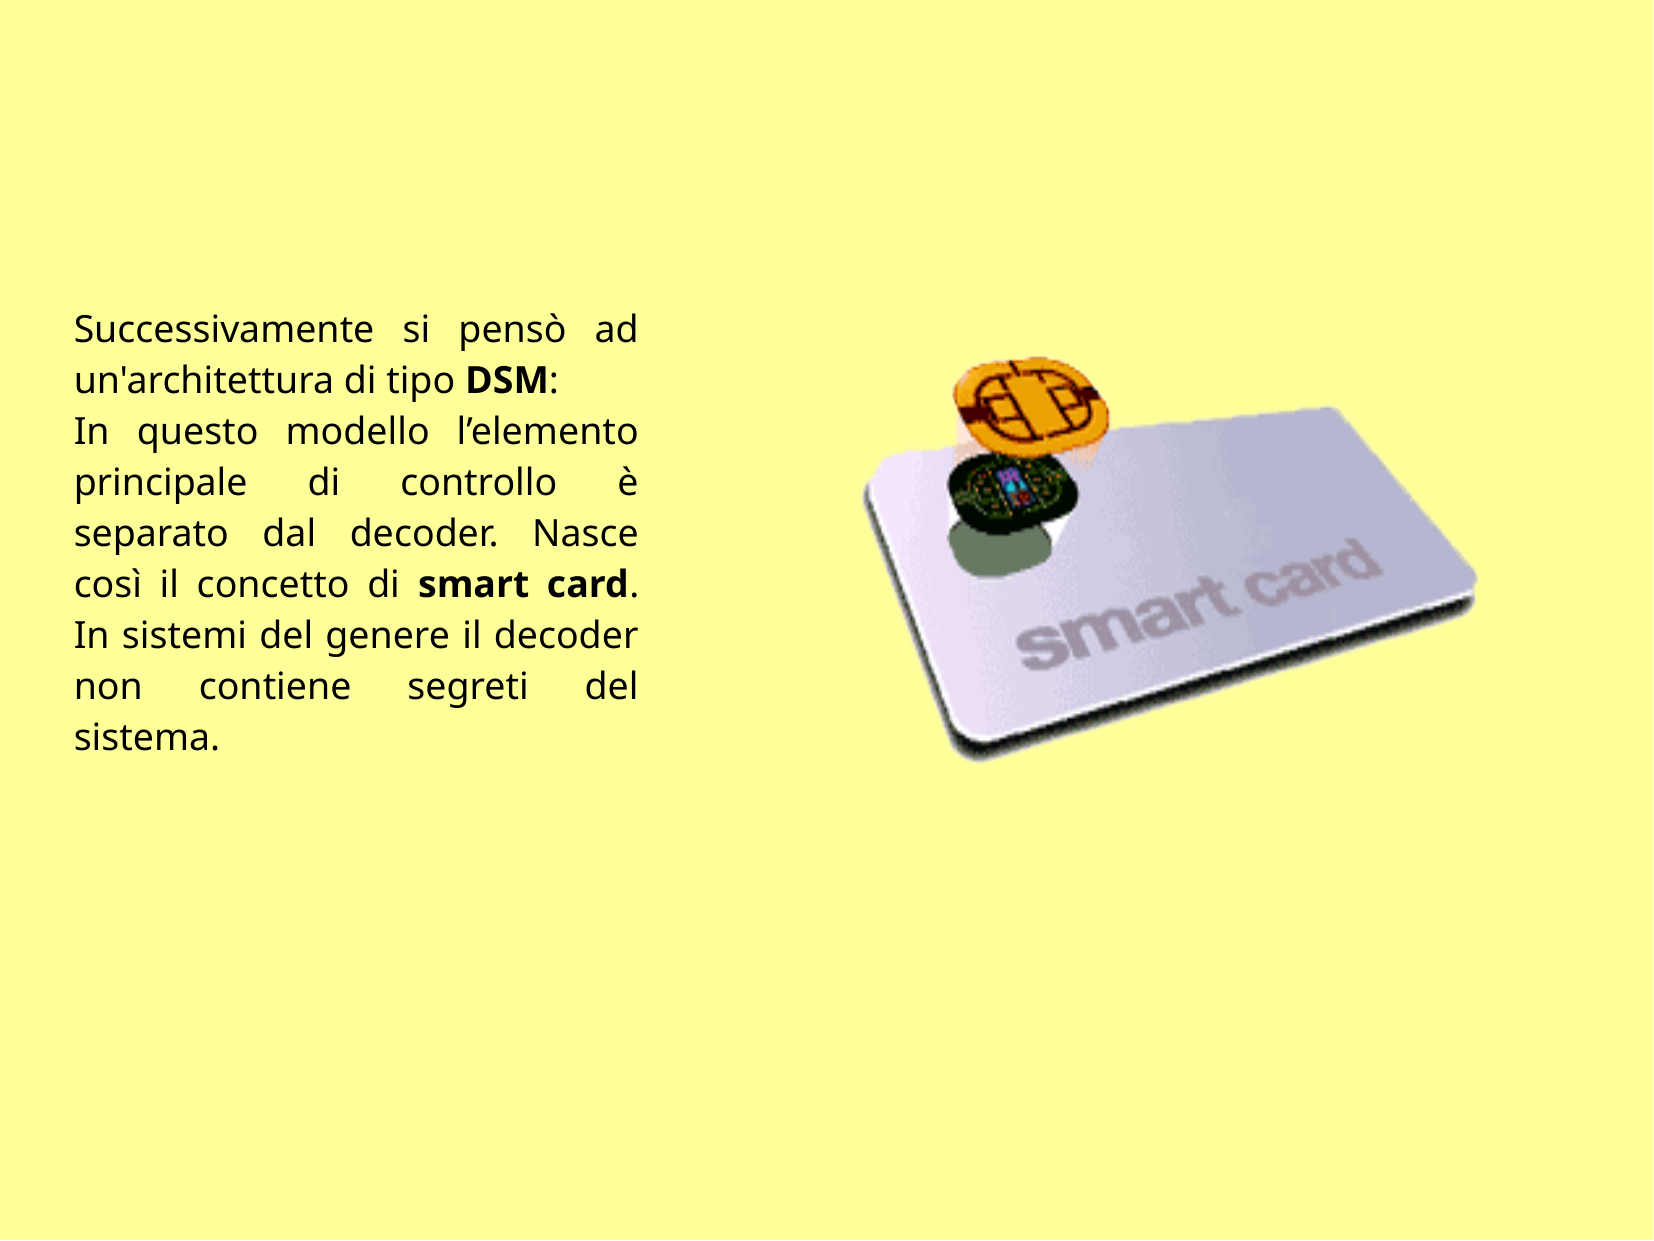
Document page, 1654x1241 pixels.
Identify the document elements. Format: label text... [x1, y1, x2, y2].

picture [856, 354, 1484, 773]
text_box Successivamente si pensò ad un'architettura di tipo DSM: In questo modello l’elemento principale di controllo è separato dal decoder. Nasce così il concetto di smart card. In sistemi del genere il decoder non contiene segreti del sistema. [59, 295, 655, 987]
